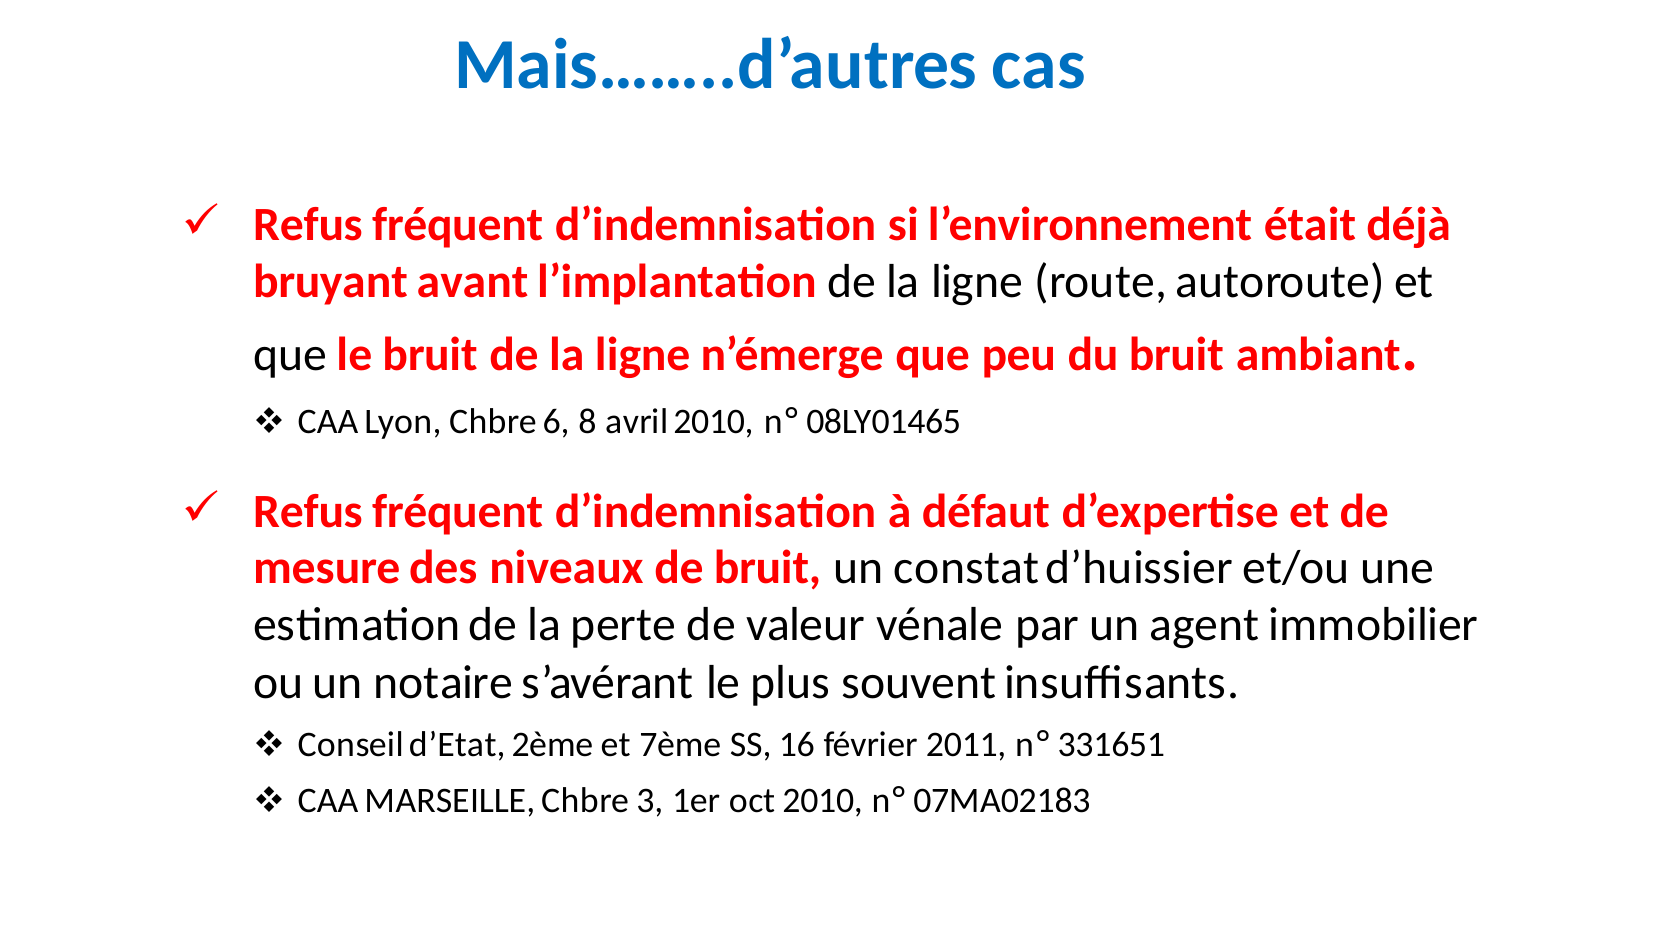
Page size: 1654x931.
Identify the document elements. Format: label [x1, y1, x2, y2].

picture [283, 0, 1258, 154]
picture [153, 183, 1521, 864]
